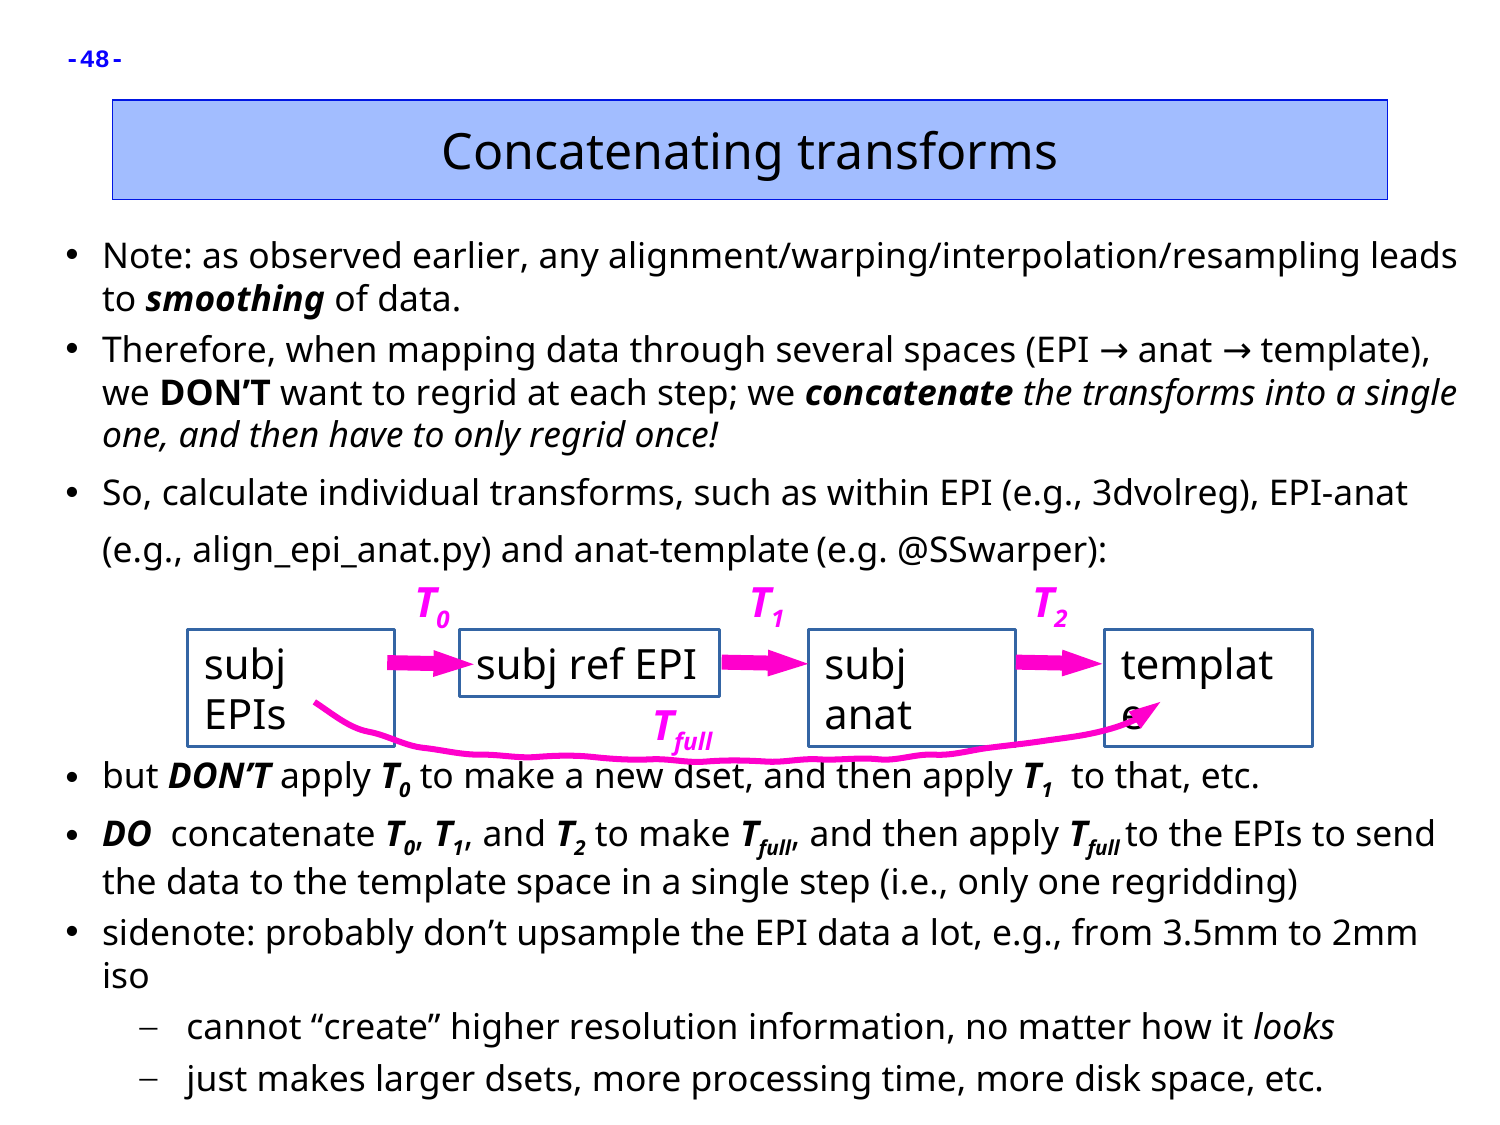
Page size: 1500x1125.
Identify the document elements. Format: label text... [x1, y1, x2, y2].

text_box Tfull [635, 689, 745, 765]
text_box Note: as observed earlier, any alignment/warping/interpolation/resampling leads to smoothing of data. Therefore, when mapping data through several spaces (EPI → anat → template), we DON’T want to regrid at each step; we concatenate the transforms into a single one, and then have to only regrid once! So, calculate individual transforms, such as within EPI (e.g., 3dvolreg), EPI-anat (e.g., align_epi_anat.py) and anat-template (e.g. @SSwarper): but DON’T apply T0 to make a new dset, and then apply T1 to that, etc. DO concatenate T0, T1, and T2 to make Tfull, and then apply Tfull to the EPIs to send the data to the template space in a single step (i.e., only one regridding) sidenote: probably don’t upsample the EPI data a lot, e.g., from 3.5mm to 2mm iso cannot “create” higher resolution information, no matter how it looks just makes larger dsets, more processing time, more disk space, etc. [49, 226, 1478, 1107]
text_box Concatenating transforms [112, 99, 1388, 200]
text_box subj anat [808, 629, 1016, 697]
text_box T0 [398, 567, 488, 643]
text_box T1 [732, 566, 823, 642]
text_box template [1104, 629, 1313, 697]
text_box T2 [1015, 566, 1106, 642]
text_box subj ref EPI [459, 629, 720, 697]
text_box subj EPIs [187, 629, 395, 697]
